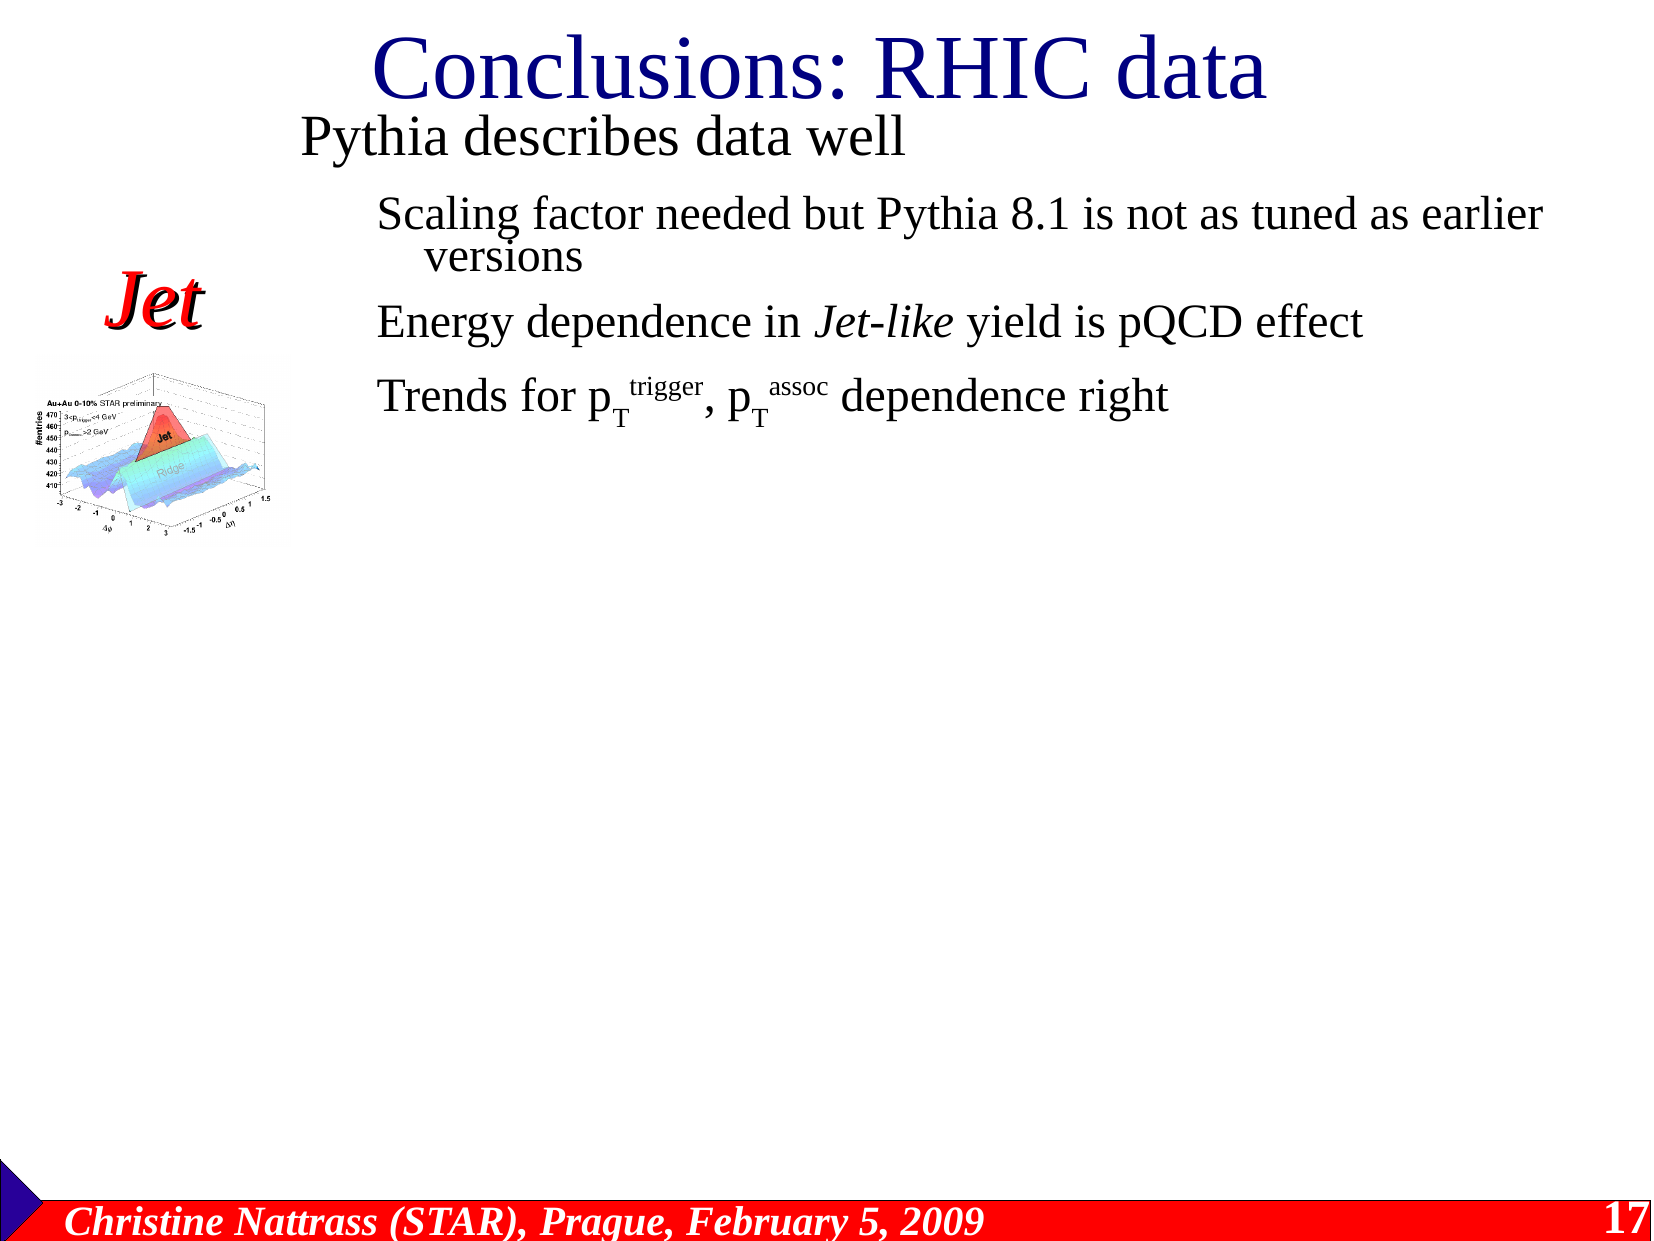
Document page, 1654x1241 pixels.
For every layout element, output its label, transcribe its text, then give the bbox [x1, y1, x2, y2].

title Conclusions: RHIC data [76, 0, 1565, 135]
text_box 17 [1552, 1183, 1654, 1241]
picture [35, 354, 291, 547]
list Pythia describes data well Scaling factor needed but Pythia 8.1 is not as tuned as earlier versions Energy dependence in Jet-like yield is pQCD effect Trends for pTtrigger, pTassoc dependence right [282, 113, 1654, 462]
text_box Jet [39, 244, 265, 352]
